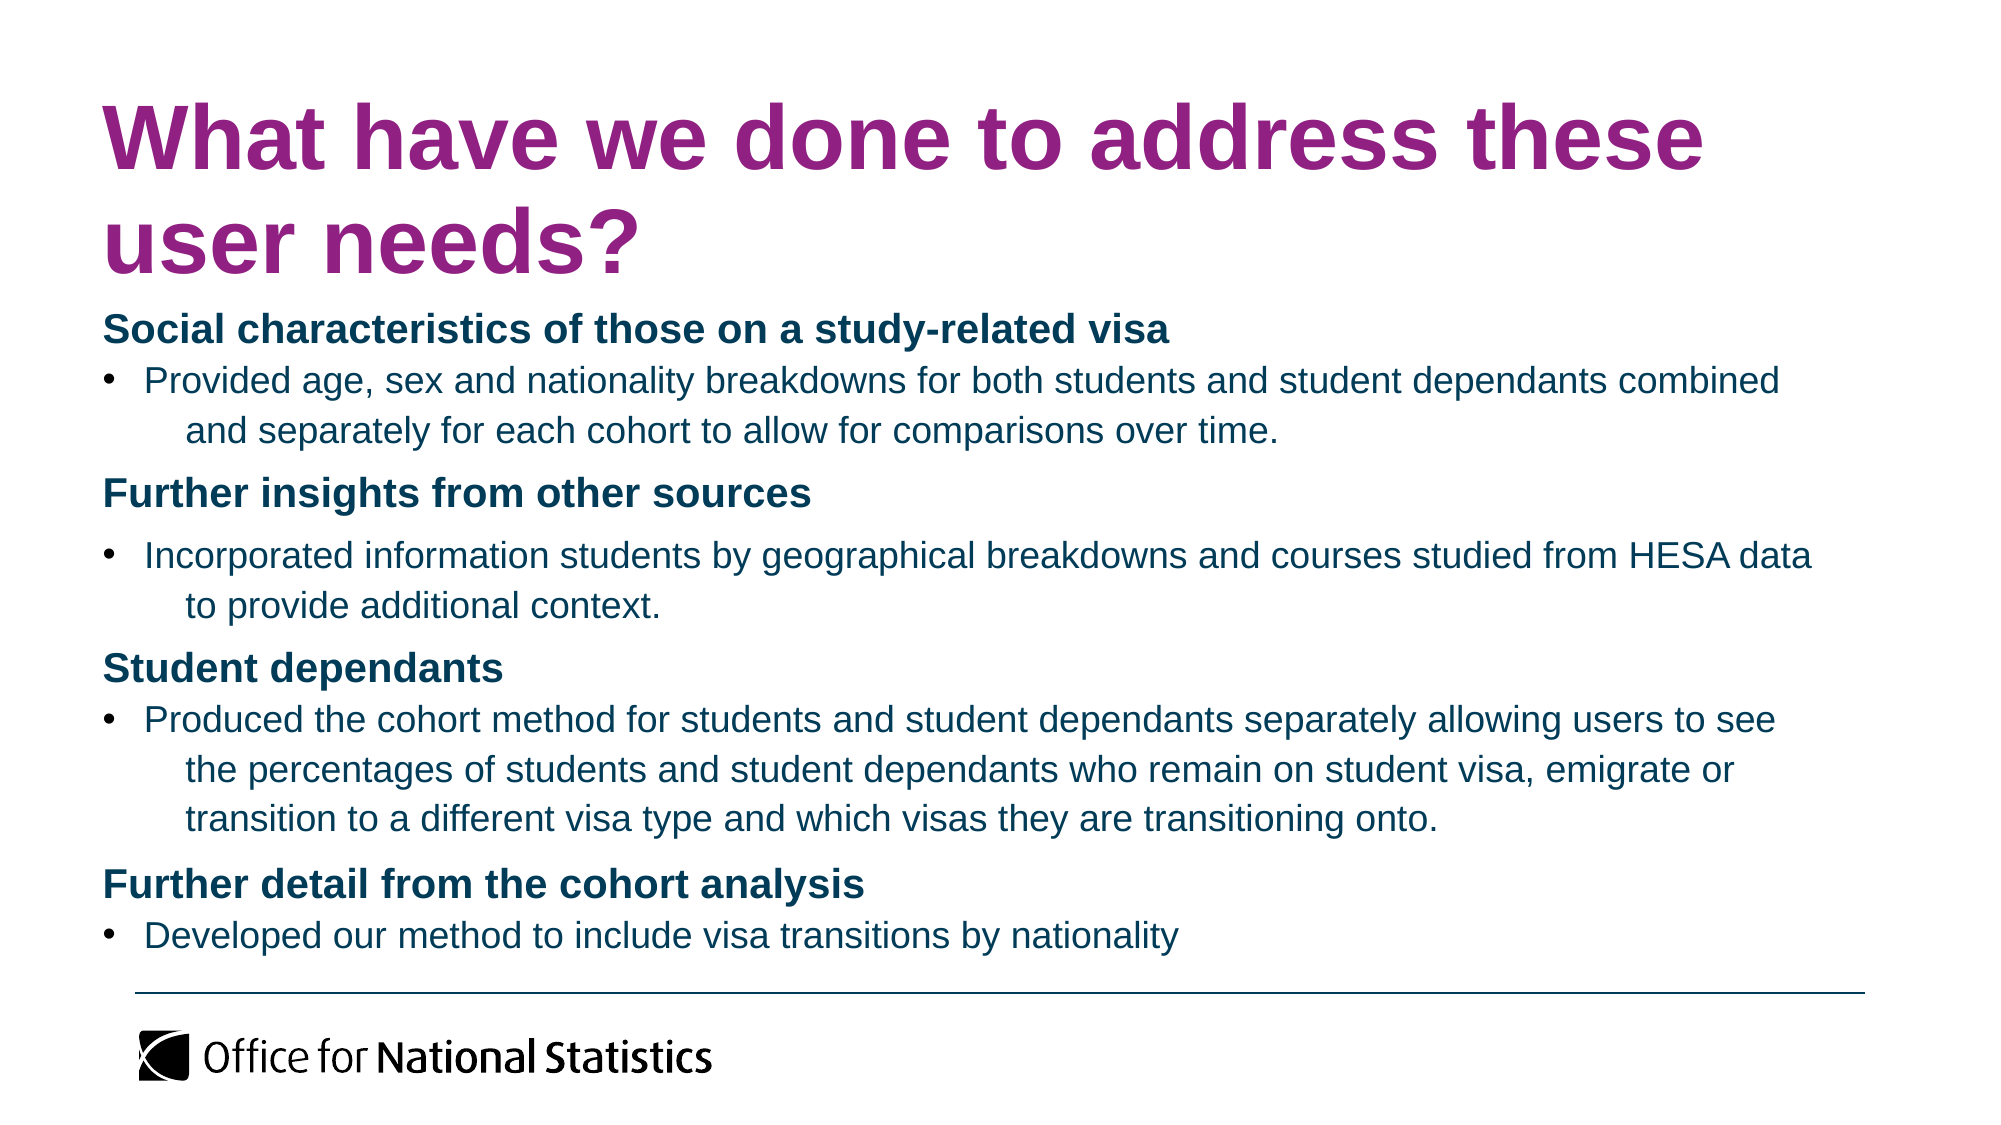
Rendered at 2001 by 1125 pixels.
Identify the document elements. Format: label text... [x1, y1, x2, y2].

text_box Social characteristics of those on a study-related visa Provided age, sex and nationality breakdowns for both students and student dependants combined and separately for each cohort to allow for comparisons over time. Further insights from other sources Incorporated information students by geographical breakdowns and courses studied from HESA data to provide additional context. Student dependants Produced the cohort method for students and student dependants separately allowing users to see the percentages of students and student dependants who remain on student visa, emigrate or transition to a different visa type and which visas they are transitioning onto. Further detail from the cohort analysis Developed our method to include visa transitions by nationality [103, 297, 1828, 1044]
text_box What have we done to address these user needs? [103, 86, 1828, 295]
